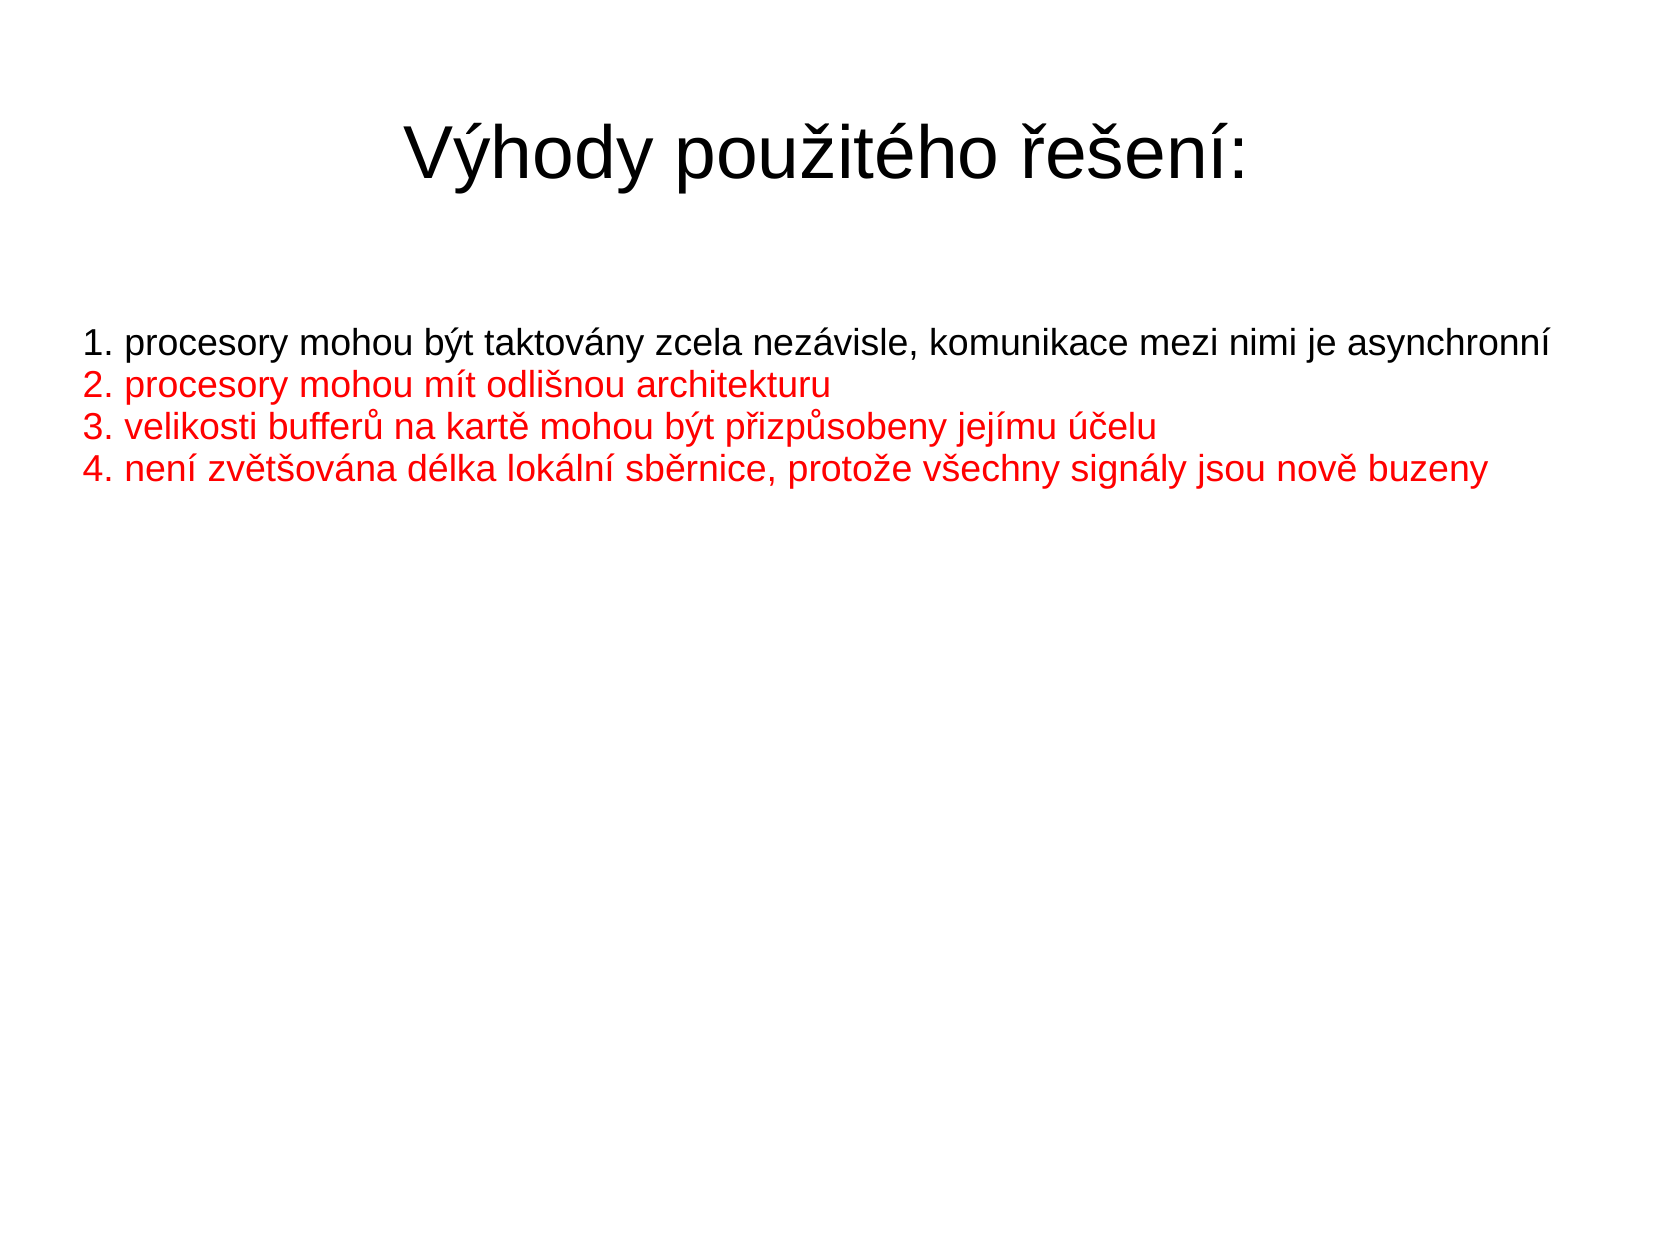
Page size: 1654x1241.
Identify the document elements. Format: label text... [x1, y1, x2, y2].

title Výhody použitého řešení: [82, 49, 1571, 257]
subtitle 1. procesory mohou být taktovány zcela nezávisle, komunikace mezi nimi je asynchronní 2. procesory mohou mít odlišnou architekturu 3. velikosti bufferů na kartě mohou být přizpůsobeny jejímu účelu 4. není zvětšována délka lokální sběrnice, protože všechny signály jsou nově buzeny [82, 297, 1571, 1102]
